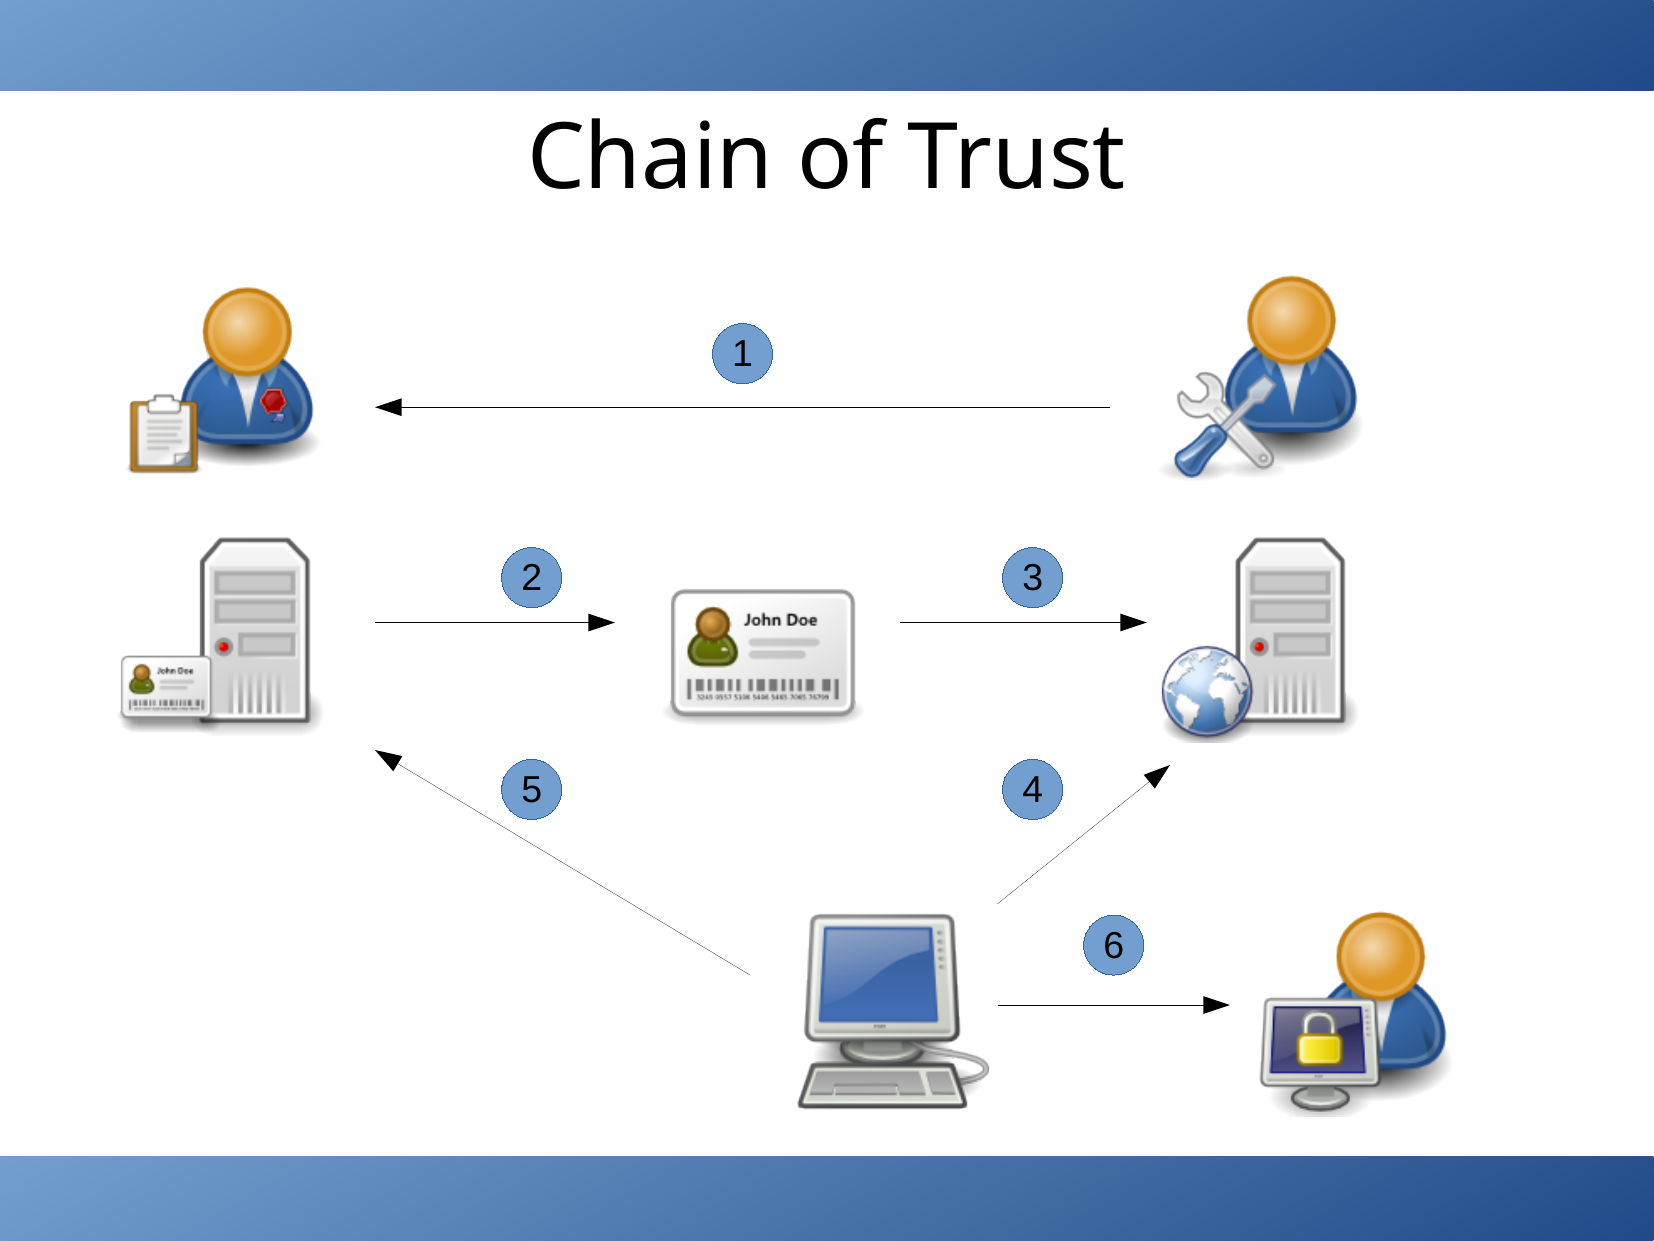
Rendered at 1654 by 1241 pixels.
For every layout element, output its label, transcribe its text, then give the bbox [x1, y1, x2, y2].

title Chain of Trust [82, 49, 1571, 257]
picture [116, 529, 331, 743]
text_box 6 [1083, 915, 1144, 976]
text_box 1 [712, 323, 773, 384]
text_box 5 [501, 759, 562, 820]
picture [1253, 903, 1467, 1118]
picture [656, 529, 871, 743]
text_box 2 [501, 547, 562, 608]
picture [1152, 274, 1366, 488]
picture [116, 274, 331, 488]
text_box 4 [1002, 759, 1063, 820]
text_box 3 [1002, 547, 1063, 608]
picture [784, 903, 998, 1118]
picture [1152, 529, 1366, 743]
